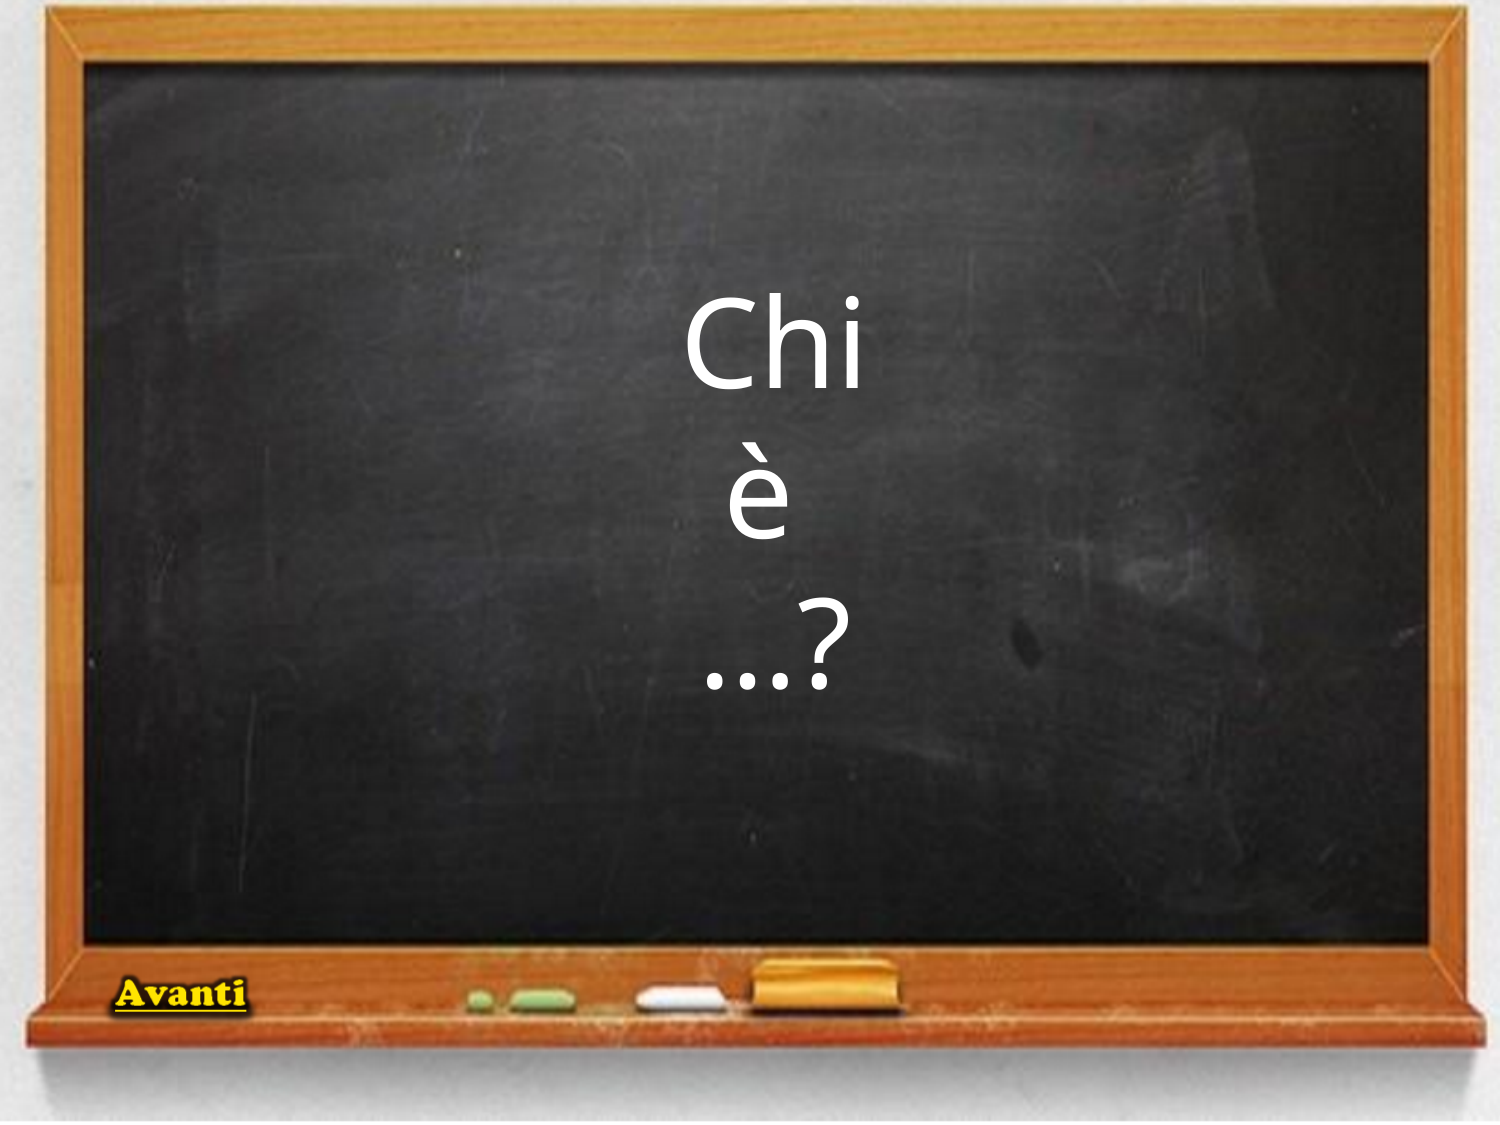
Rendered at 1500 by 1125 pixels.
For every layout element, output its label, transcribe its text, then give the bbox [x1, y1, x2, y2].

text_box Chi è …? [137, 255, 1413, 721]
picture [0, 0, 1500, 1125]
